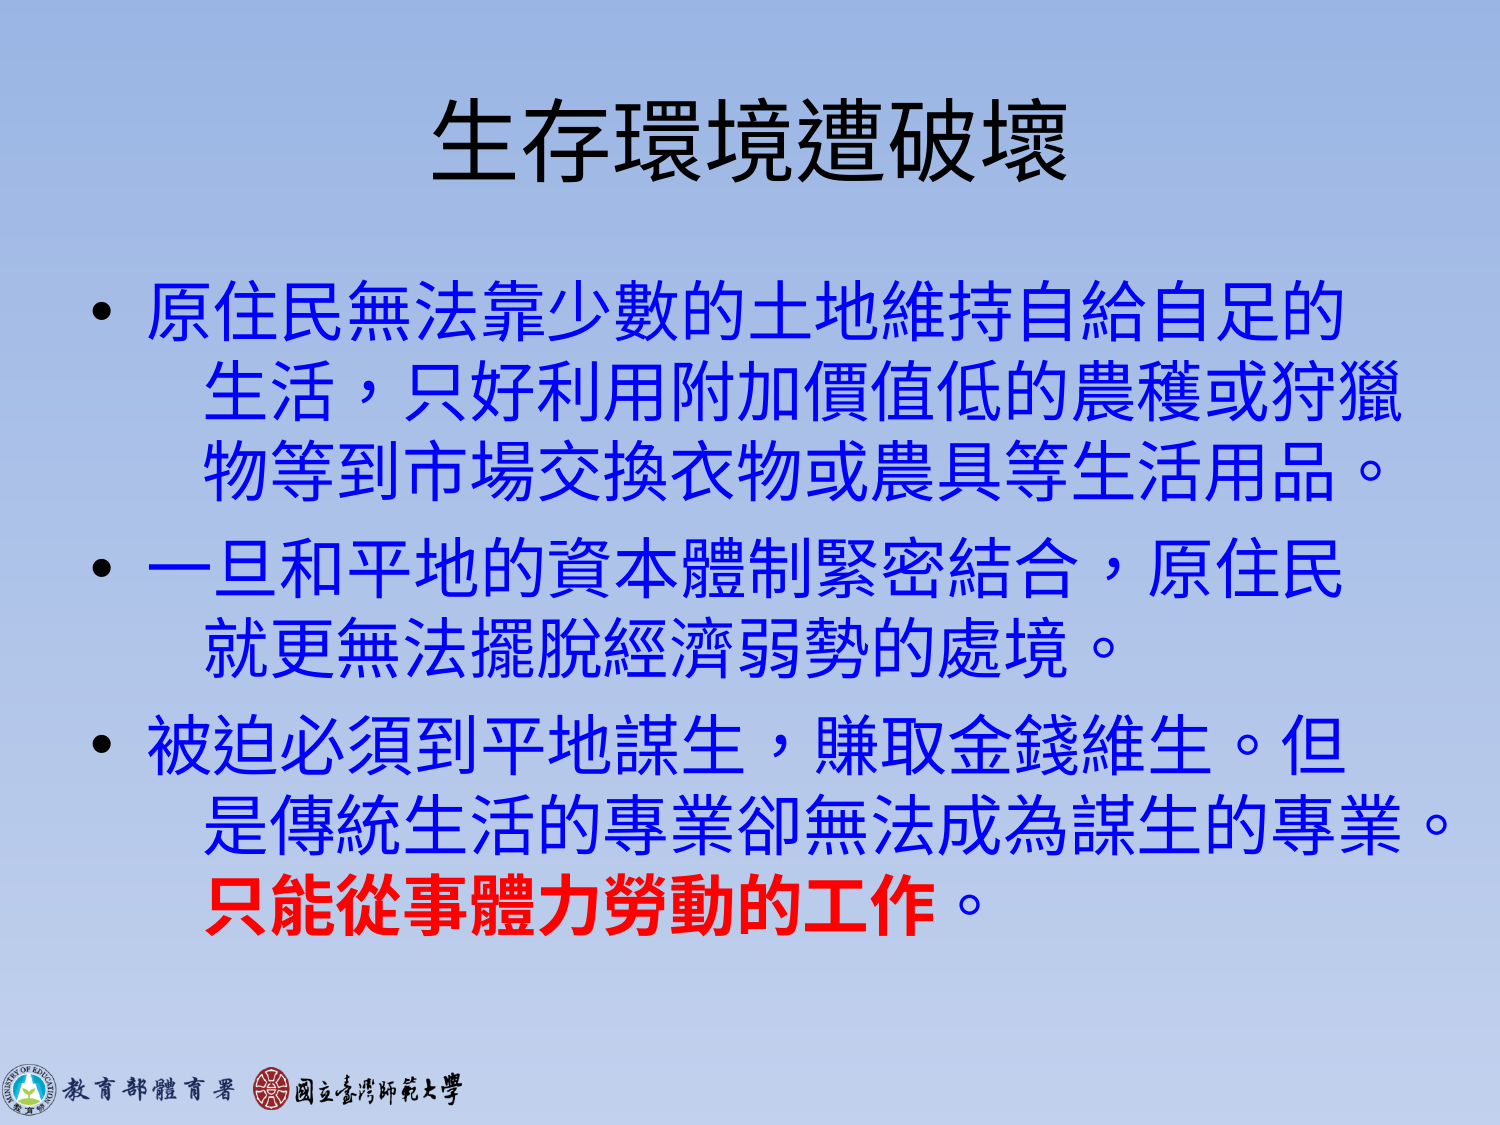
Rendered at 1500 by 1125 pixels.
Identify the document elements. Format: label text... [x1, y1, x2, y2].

title 生存環境遭破壞 [75, 45, 1426, 233]
list 原住民無法靠少數的土地維持自給自足的生活，只好利用附加價值低的農穫或狩獵物等到市場交換衣物或農具等生活用品。 一旦和平地的資本體制緊密結合，原住民就更無法擺脫經濟弱勢的處境。 被迫必須到平地謀生，賺取金錢維生。但是傳統生活的專業卻無法成為謀生的專業。只能從事體力勞動的工作。 [75, 262, 1426, 1005]
